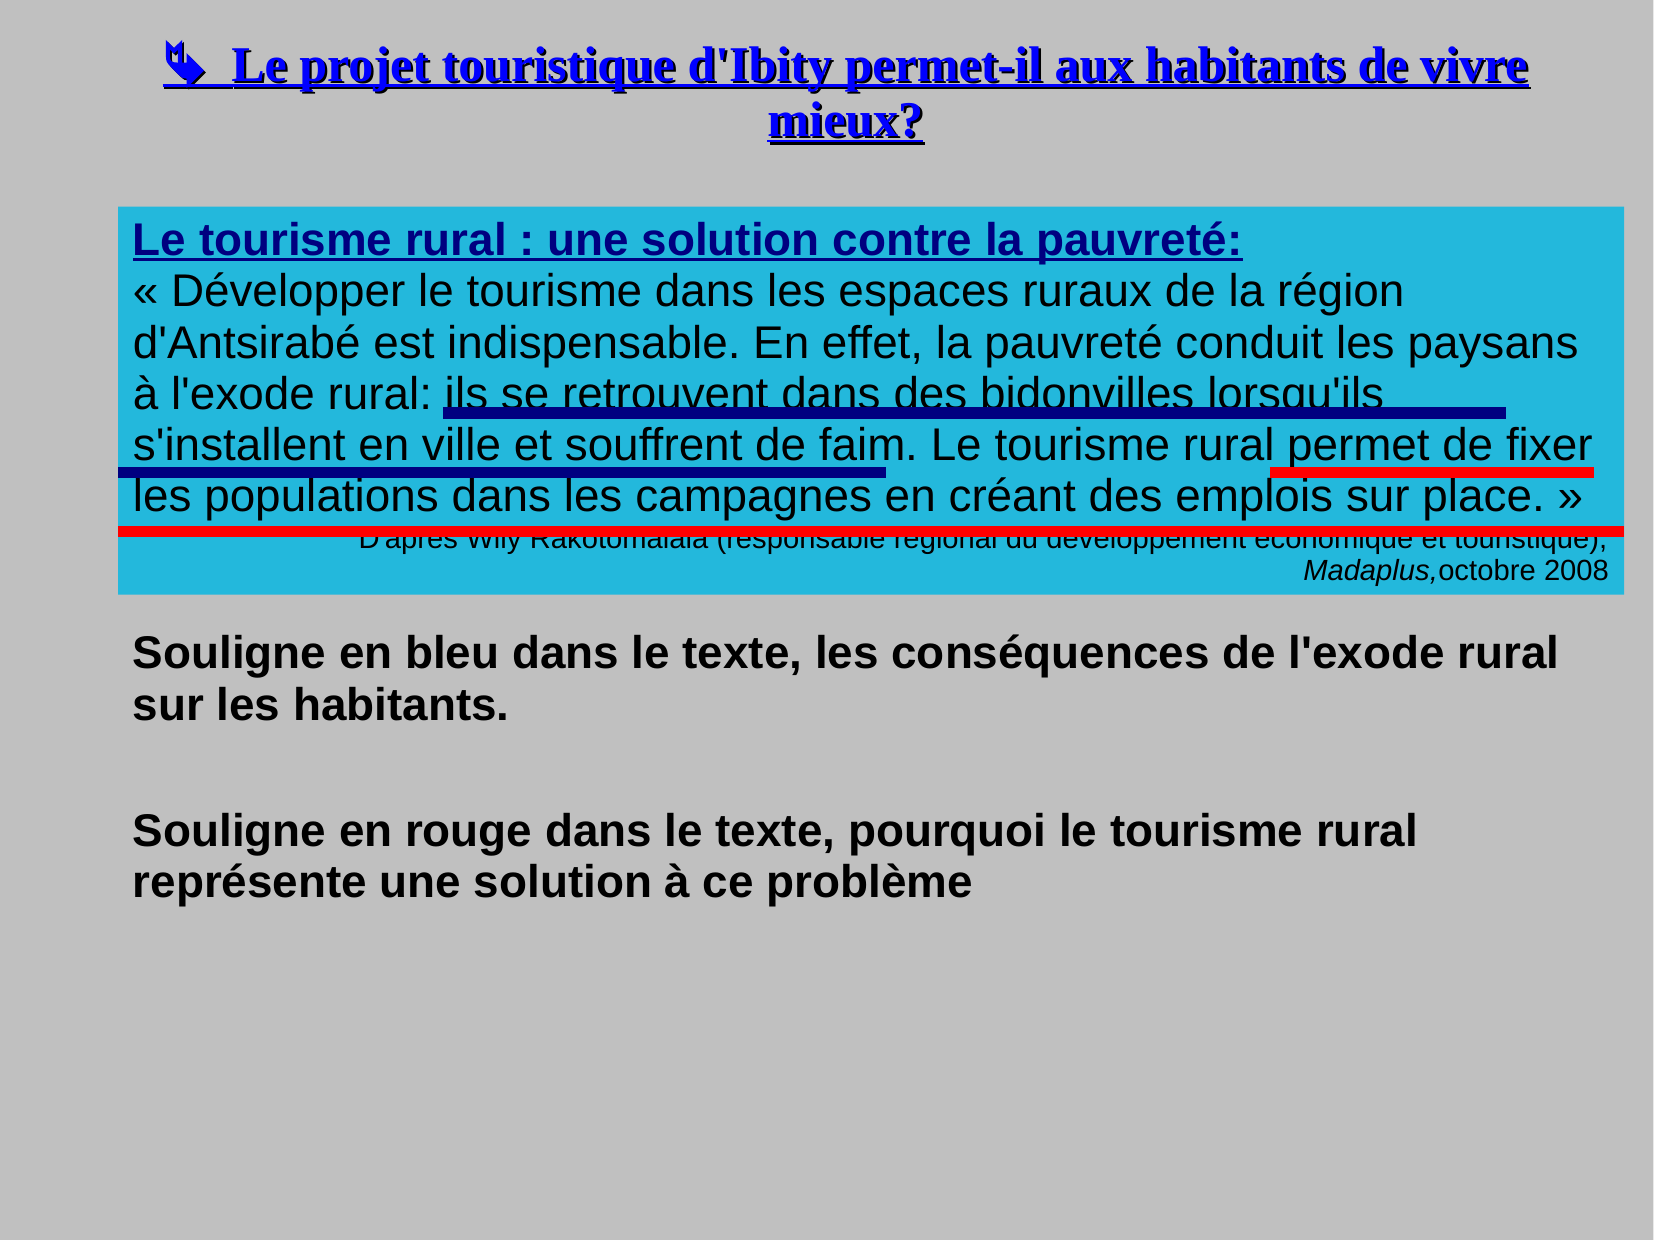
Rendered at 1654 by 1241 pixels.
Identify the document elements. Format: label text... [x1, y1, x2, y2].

text_box Le tourisme rural : une solution contre la pauvreté: « Développer le tourisme dans les espaces ruraux de la région d'Antsirabé est indispensable. En effet, la pauvreté conduit les paysans à l'exode rural: ils se retrouvent dans des bidonvilles lorsqu'ils s'installent en ville et souffrent de faim. Le tourisme rural permet de fixer les populations dans les campagnes en créant des emplois sur place. » D'après Wily Rakotomalala (responsable régional du développement économique et touristique), Madaplus,octobre 2008 [118, 206, 1625, 595]
text_box Souligne en rouge dans le texte, pourquoi le tourisme rural représente une solution à ce problème [118, 797, 1477, 917]
text_box Souligne en bleu dans le texte, les conséquences de l'exode rural sur les habitants. [118, 620, 1625, 740]
text_box  Le projet touristique d'Ibity permet-il aux habitants de vivre mieux? [147, 29, 1595, 158]
